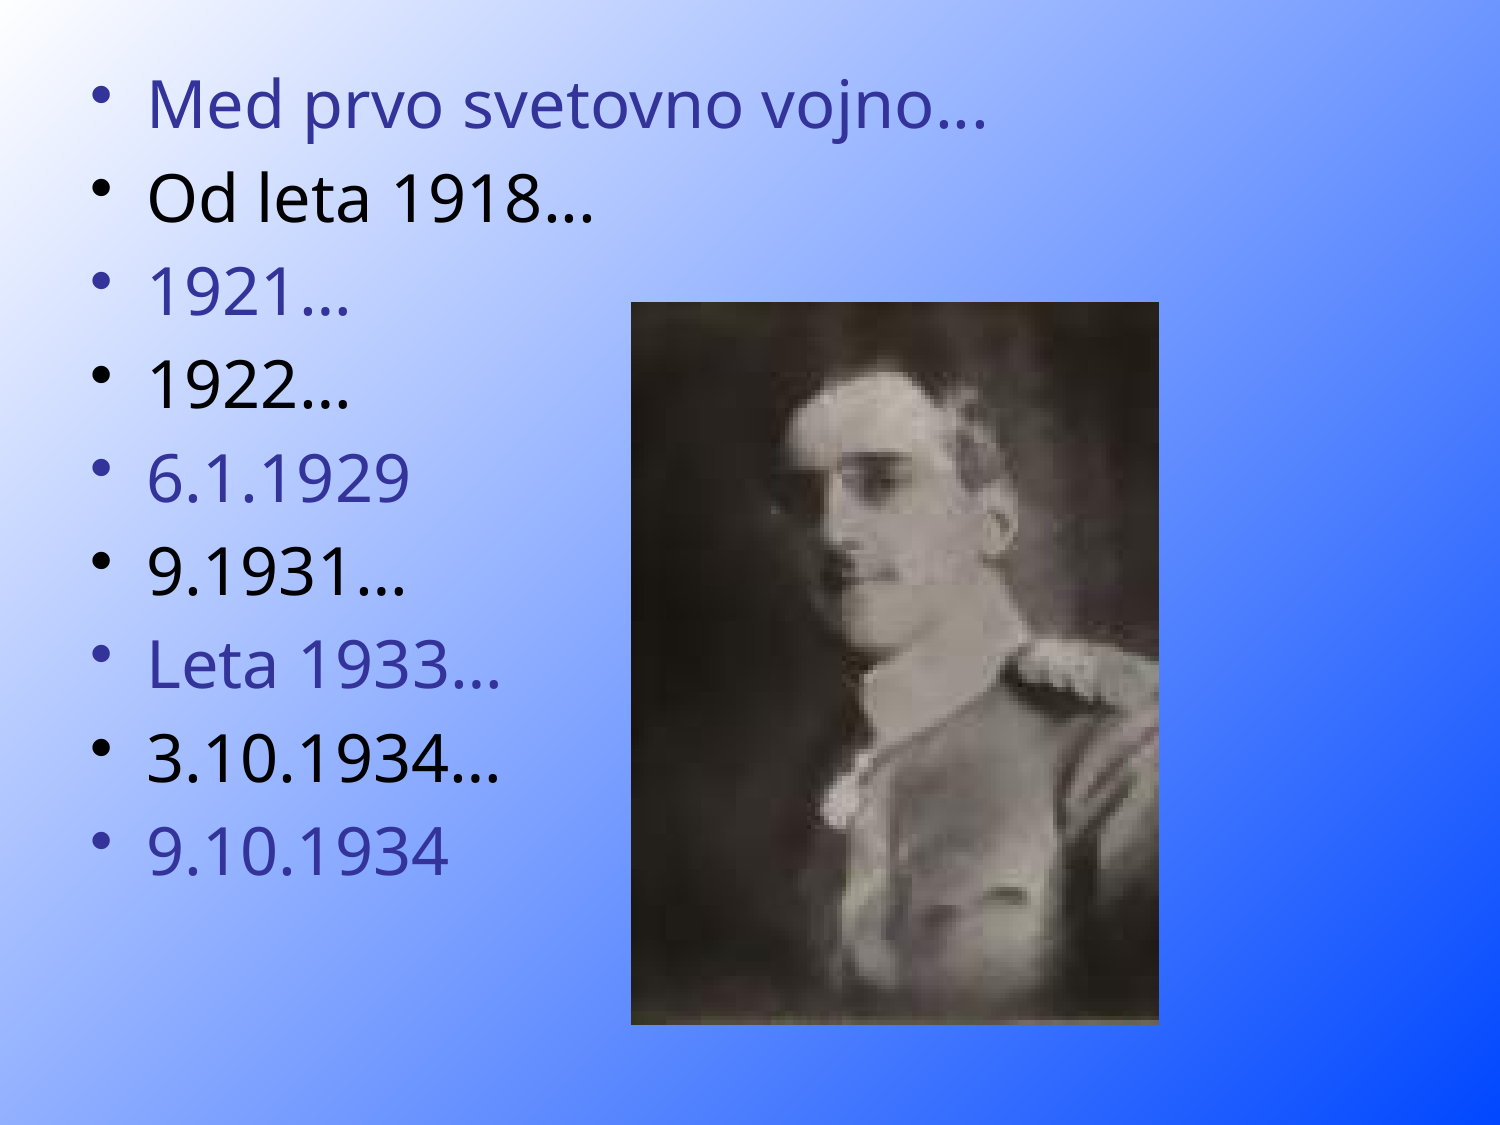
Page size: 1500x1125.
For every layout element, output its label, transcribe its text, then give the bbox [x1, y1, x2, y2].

list Med prvo svetovno vojno... Od leta 1918... 1921… 1922… 6.1.1929 9.1931… Leta 1933… 3.10.1934… 9.10.1934 [75, 54, 1425, 965]
picture [631, 302, 1159, 1025]
